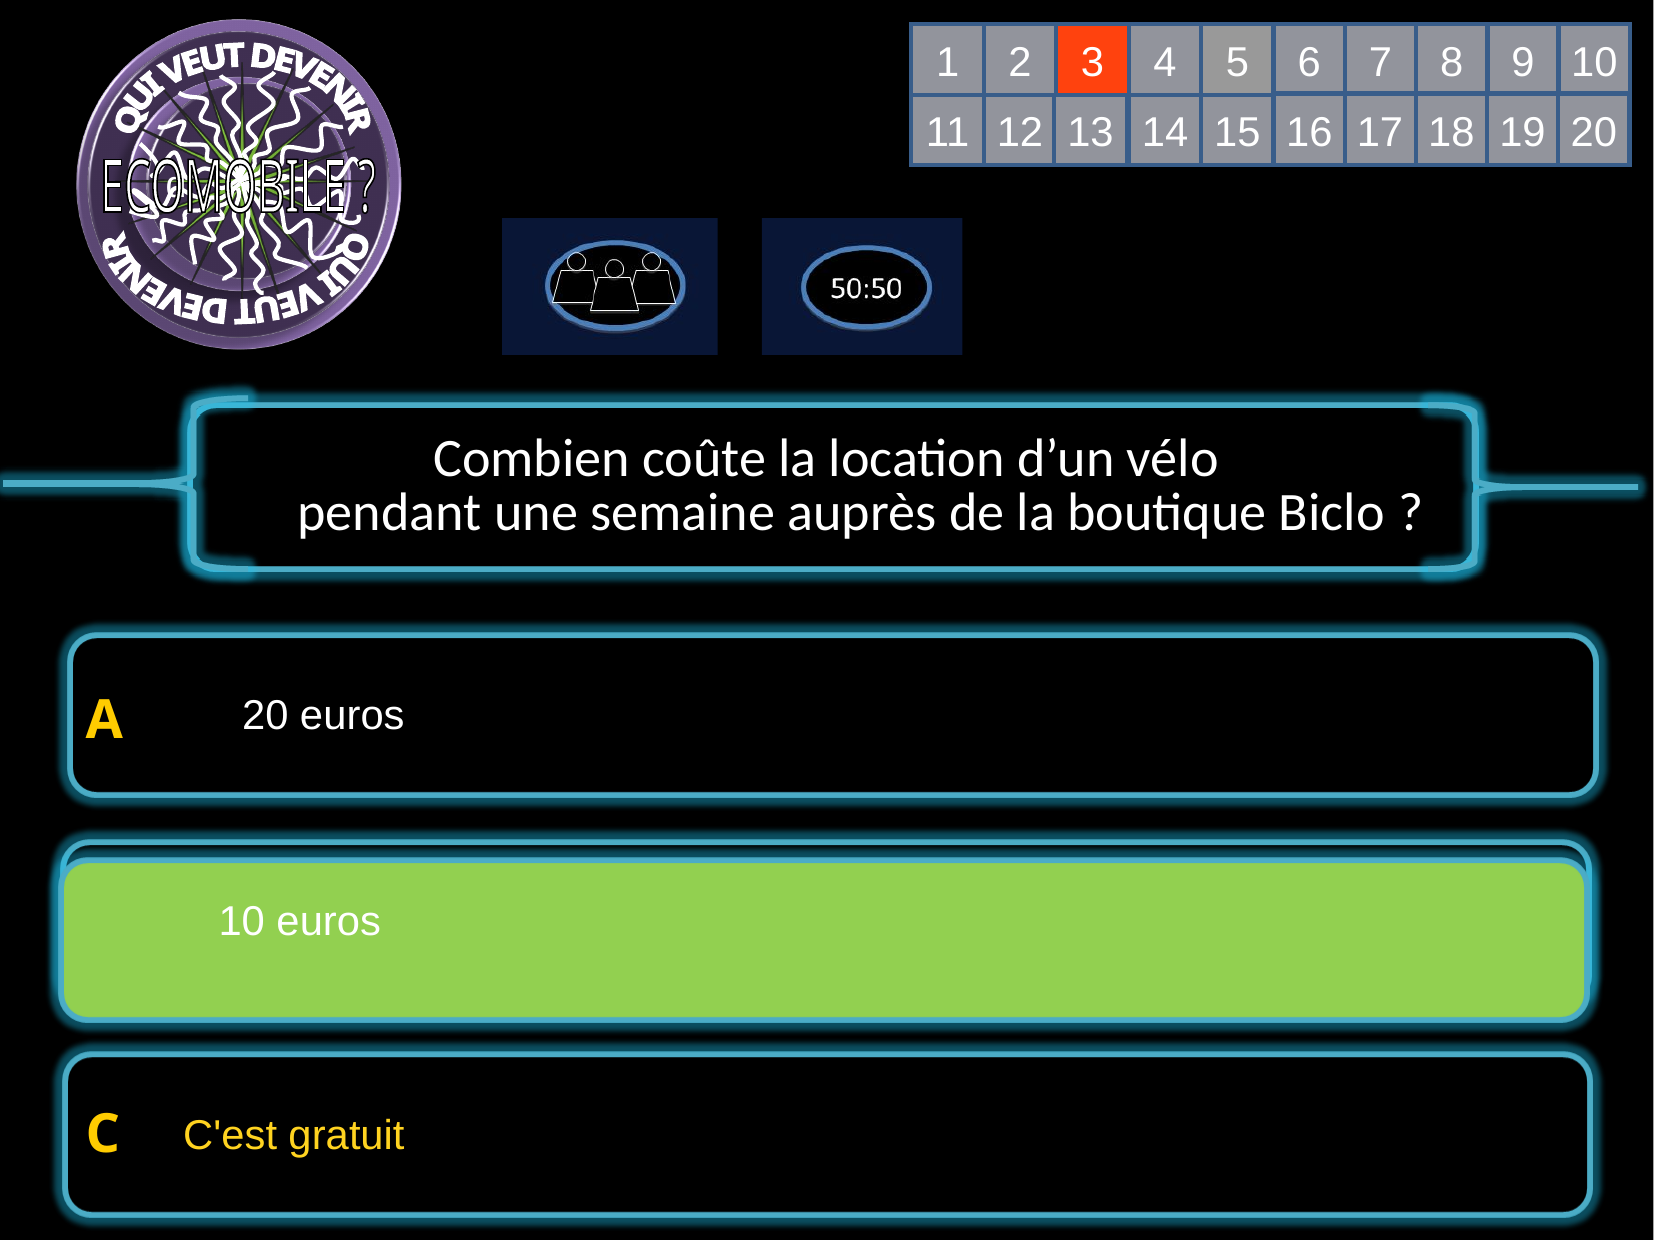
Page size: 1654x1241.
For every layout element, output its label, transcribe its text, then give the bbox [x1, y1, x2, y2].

text_box 19 [1486, 93, 1558, 166]
text_box 15 [1201, 94, 1273, 166]
text_box 1 [911, 24, 983, 94]
text_box 18 [1415, 93, 1486, 166]
title Combien coûte la location d’un vélo pendant une semaine auprès de la boutique Biclo ? [194, 407, 1471, 573]
text_box 5 [1201, 24, 1273, 94]
text_box 20 [1558, 93, 1630, 166]
text_box 11 [911, 94, 983, 166]
text_box 14 [1128, 94, 1201, 166]
picture [0, 377, 1654, 591]
list 10 euros [147, 850, 1548, 993]
text_box 2 [983, 24, 1056, 94]
text_box 17 [1345, 93, 1415, 166]
text_box 8 [1416, 24, 1487, 93]
text_box 13 [1054, 94, 1127, 166]
text_box 7 [1344, 24, 1416, 93]
list 20 euros [171, 643, 1571, 786]
picture [41, 822, 1610, 1235]
picture [50, 615, 1616, 815]
text_box 12 [983, 94, 1054, 166]
text_box 4 [1128, 24, 1201, 94]
text_box 9 [1487, 24, 1558, 93]
text_box 3 [1056, 24, 1128, 95]
text_box 10 [1558, 24, 1630, 93]
picture [53, 18, 402, 370]
list C'est gratuit [112, 1064, 1512, 1206]
text_box 16 [1273, 93, 1345, 166]
text_box 6 [1273, 24, 1344, 93]
